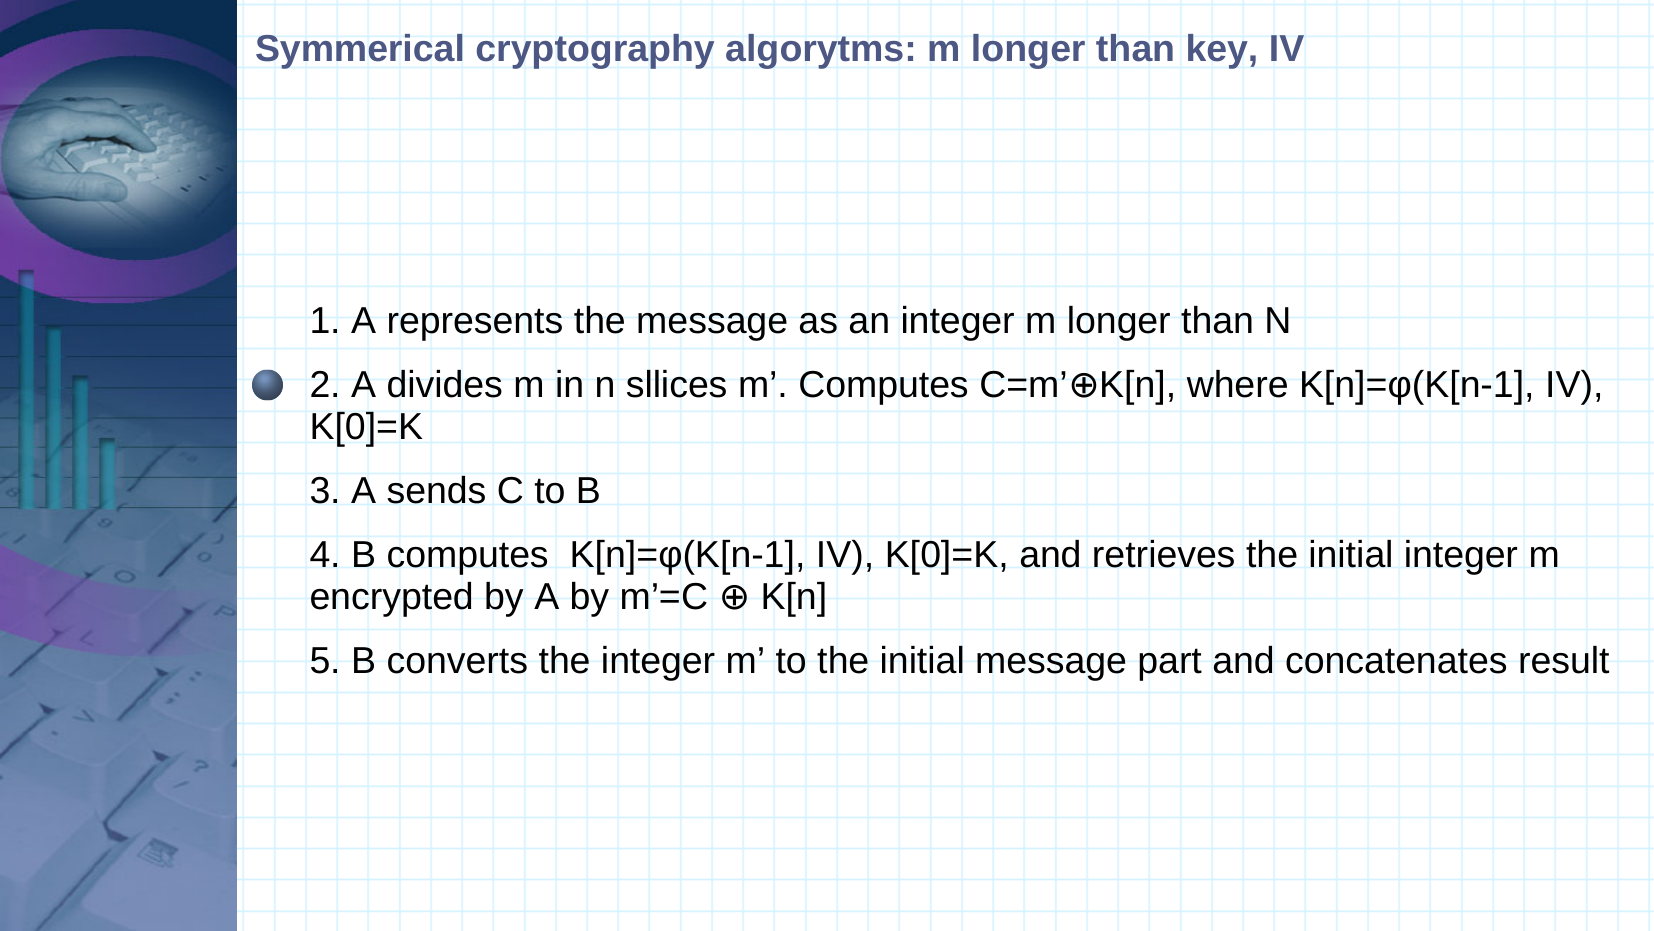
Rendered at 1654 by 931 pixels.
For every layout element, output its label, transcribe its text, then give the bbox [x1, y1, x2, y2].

list 1. A represents the message as an integer m longer than N 2. A divides m in n sllices m’. Computes C=m’⊕K[n], where K[n]=φ(K[n-1], IV), K[0]=K 3. A sends C to B 4. B computes K[n]=φ(K[n-1], IV), K[0]=K, and retrieves the initial integer m encrypted by A by m’=C ⊕ K[n] 5. B converts the integer m’ to the initial message part and concatenates result [239, 235, 1625, 931]
title Symmerical cryptography algorytms: m longer than key, IV [254, 0, 1640, 126]
picture [0, 0, 1654, 931]
